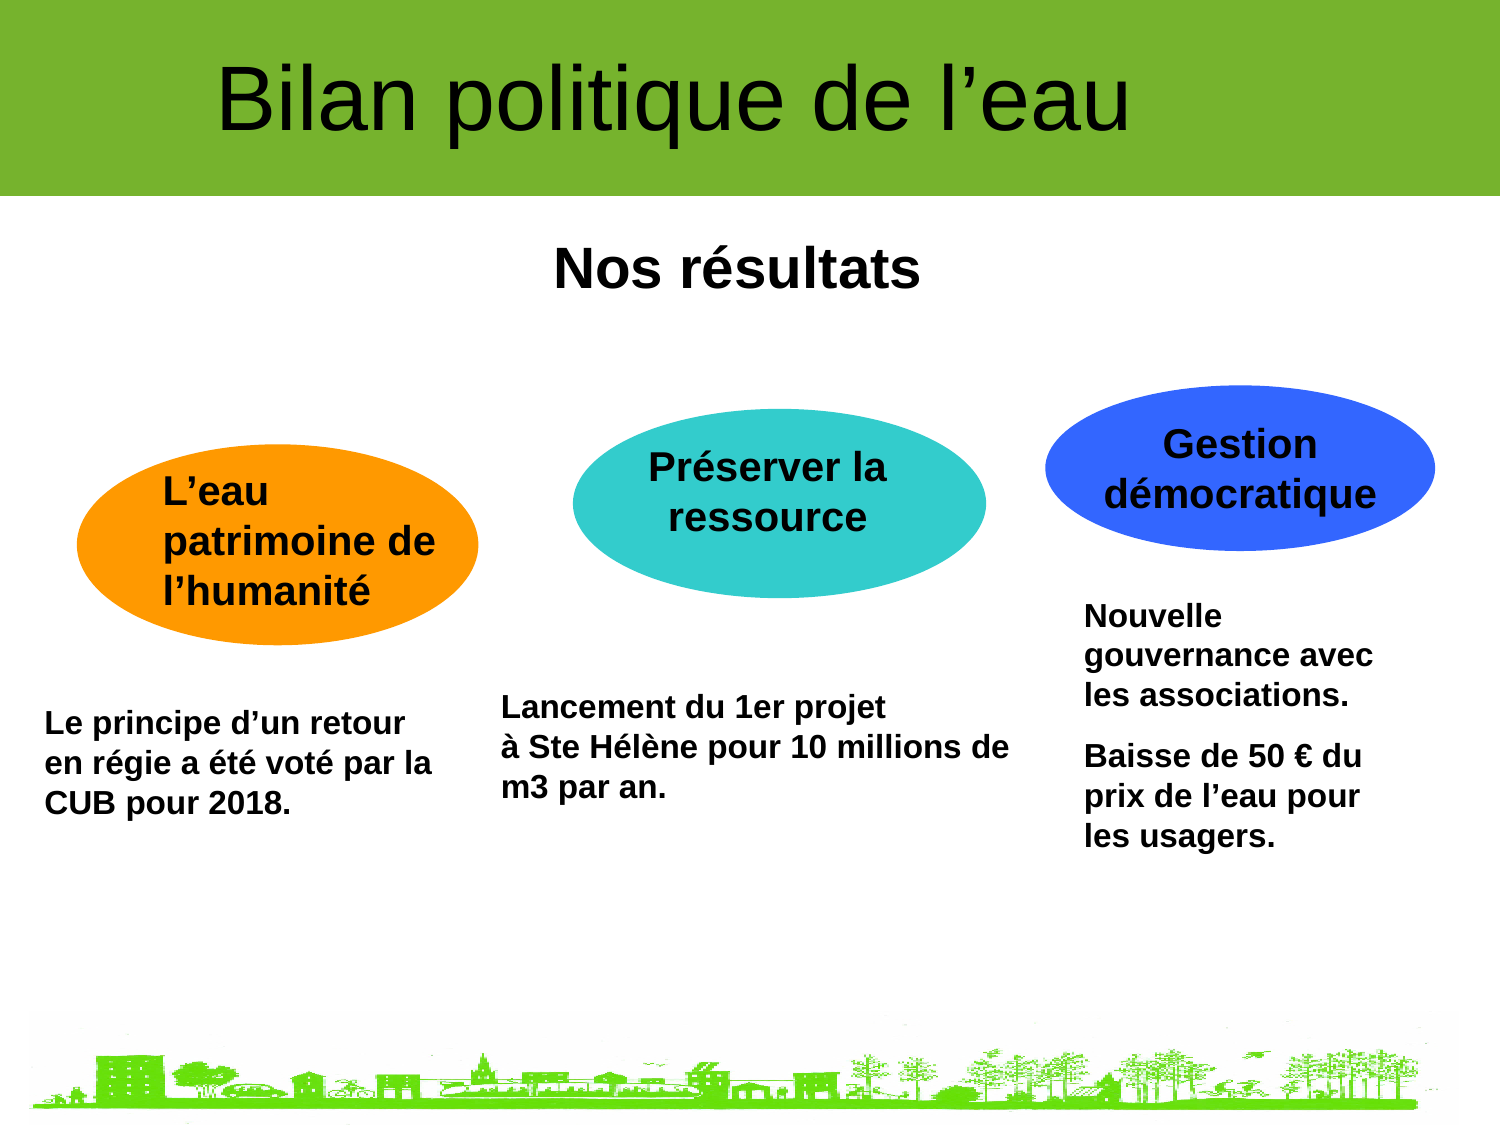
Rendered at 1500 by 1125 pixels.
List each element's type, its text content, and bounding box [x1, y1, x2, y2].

text_box [597, 548, 962, 599]
text_box [1106, 385, 1375, 408]
text_box Nos résultats [466, 223, 1010, 308]
text_box Préserver la ressource [549, 432, 987, 548]
text_box [76, 468, 147, 622]
text_box [467, 511, 479, 579]
text_box L’eau patrimoine de l’humanité [147, 456, 467, 622]
text_box [183, 444, 372, 456]
text_box Gestion démocratique [1033, 408, 1448, 524]
text_box [644, 408, 915, 432]
text_box [0, 0, 1500, 196]
text_box Le principe d’un retour en régie a été voté par la CUB pour 2018. [29, 633, 455, 930]
text_box [149, 622, 407, 633]
text_box Nouvelle gouvernance avec les associations. Baisse de 50 € du prix de l’eau pour les usagers. [1069, 586, 1424, 862]
text_box [1080, 597, 1424, 673]
text_box [1096, 524, 1385, 552]
title Bilan politique de l’eau [0, 0, 1351, 188]
text_box Lancement du 1er projet à Ste Hélène pour 10 millions de m3 par an. [466, 633, 1045, 858]
picture [29, 1011, 1459, 1125]
